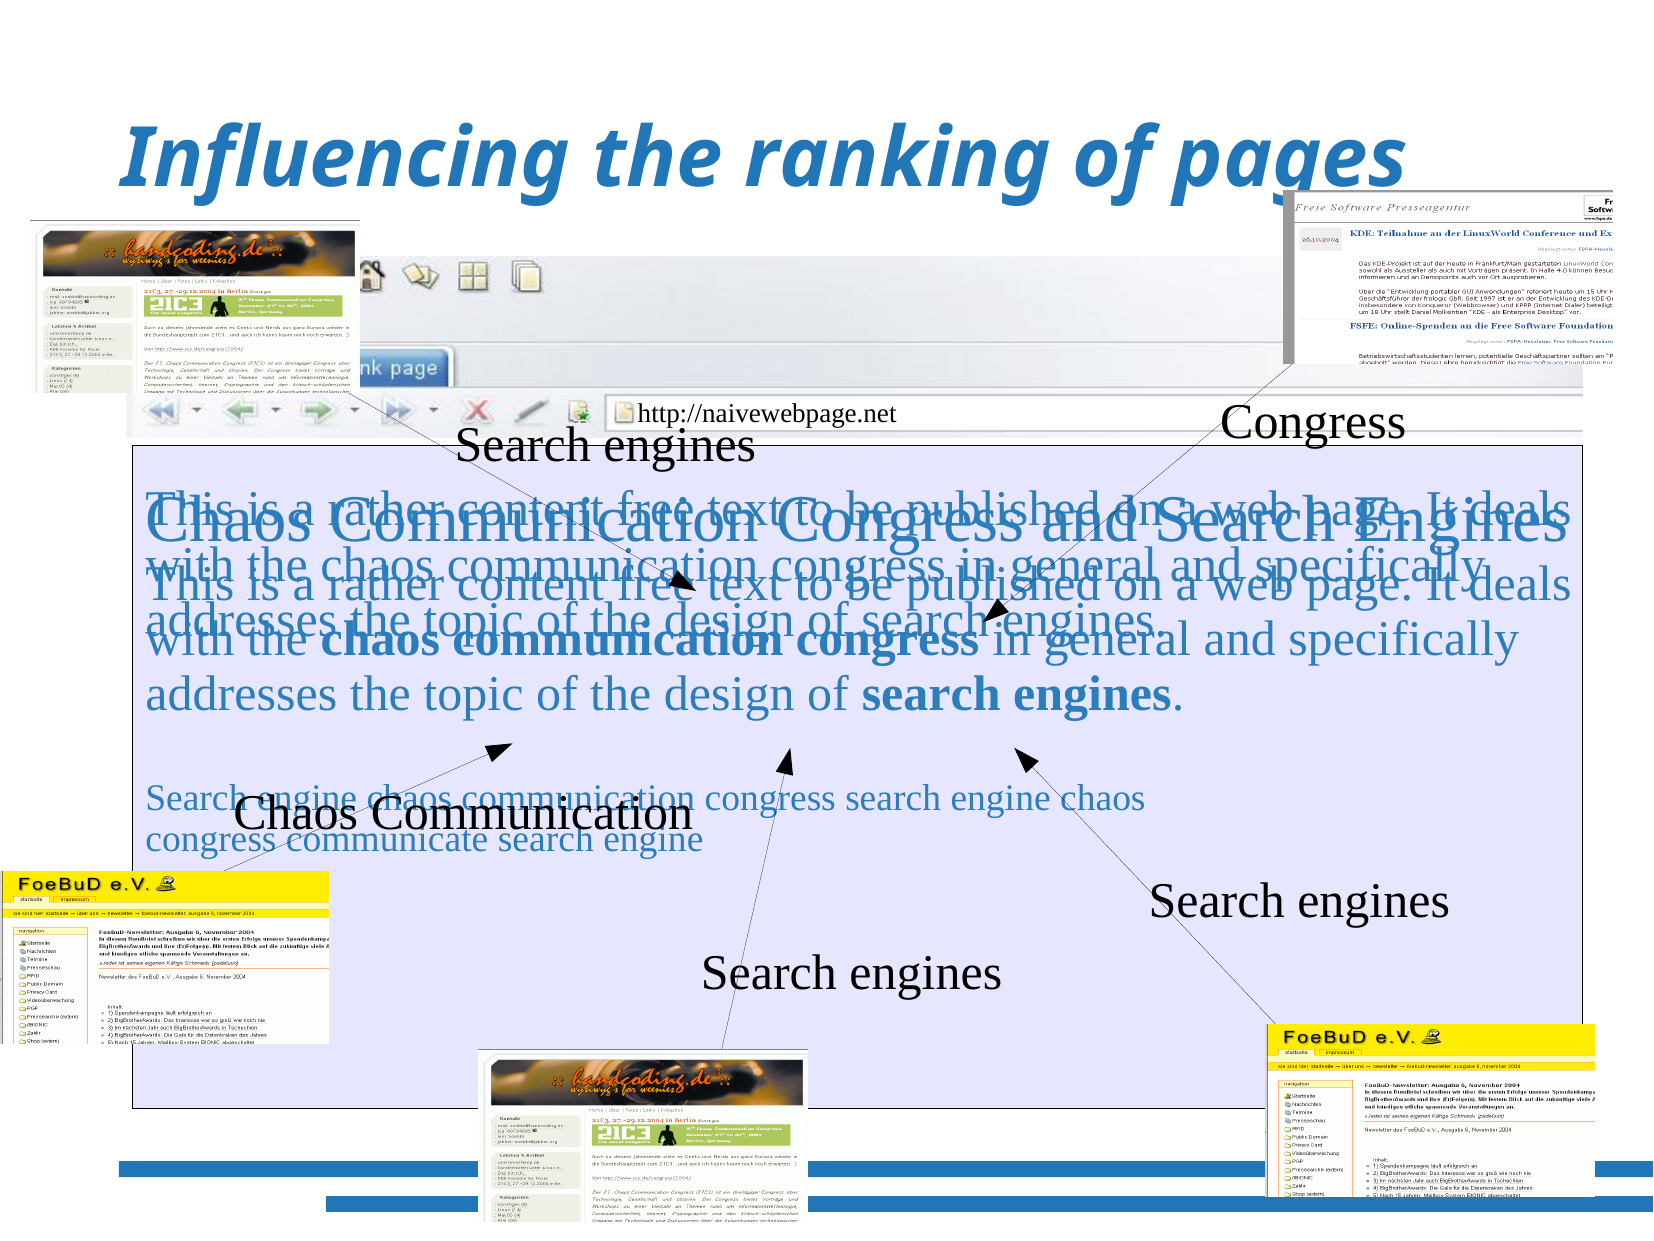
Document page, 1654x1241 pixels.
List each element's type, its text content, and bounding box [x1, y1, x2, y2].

text_box [1122, 445, 1583, 1024]
text_box Search engines [1148, 873, 1451, 929]
picture [1265, 1024, 1595, 1197]
picture [30, 190, 1613, 438]
text_box http://naivewebpage.net [637, 398, 897, 429]
text_box [490, 445, 1193, 481]
picture [0, 871, 329, 1045]
text_box Chaos Communication Congress and Search Engines This is a rather content free text to be published on a web page. It deals with the chaos communication congress in general and specifically addresses the topic of the design of search engines. Search engine chaos communication congress search engine chaos congress communicate search engine [145, 481, 1573, 860]
text_box [132, 860, 764, 1109]
text_box Chaos Communication [233, 785, 693, 841]
text_box Congress [1220, 394, 1407, 450]
picture [1206, 426, 1220, 438]
text_box [442, 445, 454, 452]
text_box [723, 860, 1274, 1109]
text_box Search engines [700, 944, 1003, 1001]
text_box Search engines [454, 416, 757, 472]
text_box [132, 445, 501, 871]
title Influencing the ranking of pages [121, 50, 1534, 256]
picture [478, 1049, 808, 1222]
